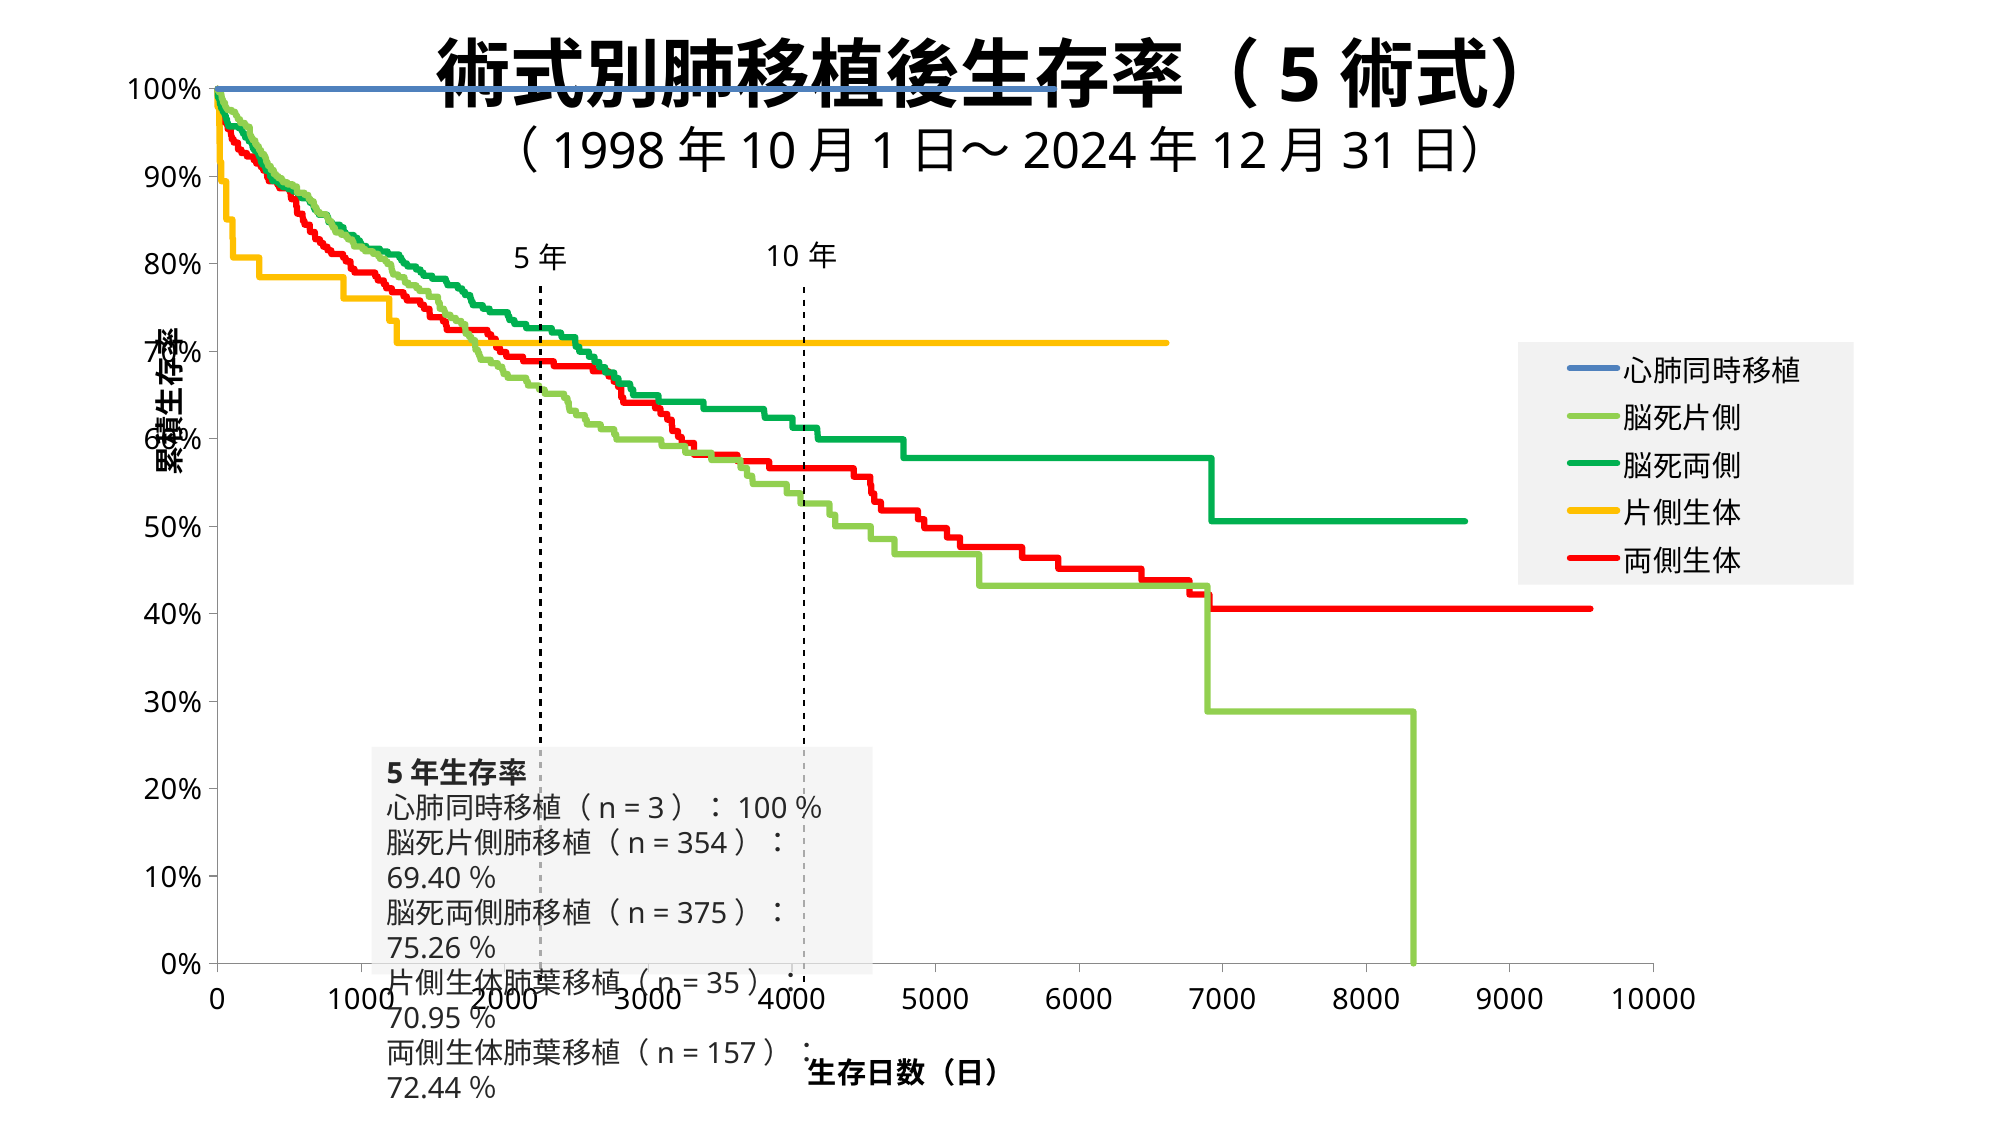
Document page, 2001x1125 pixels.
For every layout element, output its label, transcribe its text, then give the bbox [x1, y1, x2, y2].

text_box 術式別肺移植後生存率（5術式） [55, 29, 1945, 46]
chart [0, 46, 2000, 1125]
text_box 5年生存率 心肺同時移植（n = 3）：100％ 脳死片側肺移植（n = 354）：69.40％ 脳死両側肺移植（n = 375）：75.26％ 片側生体肺葉移植（n = 35）：70.95％ 両側生体肺葉移植（n = 157）：72.44％ [371, 746, 873, 975]
